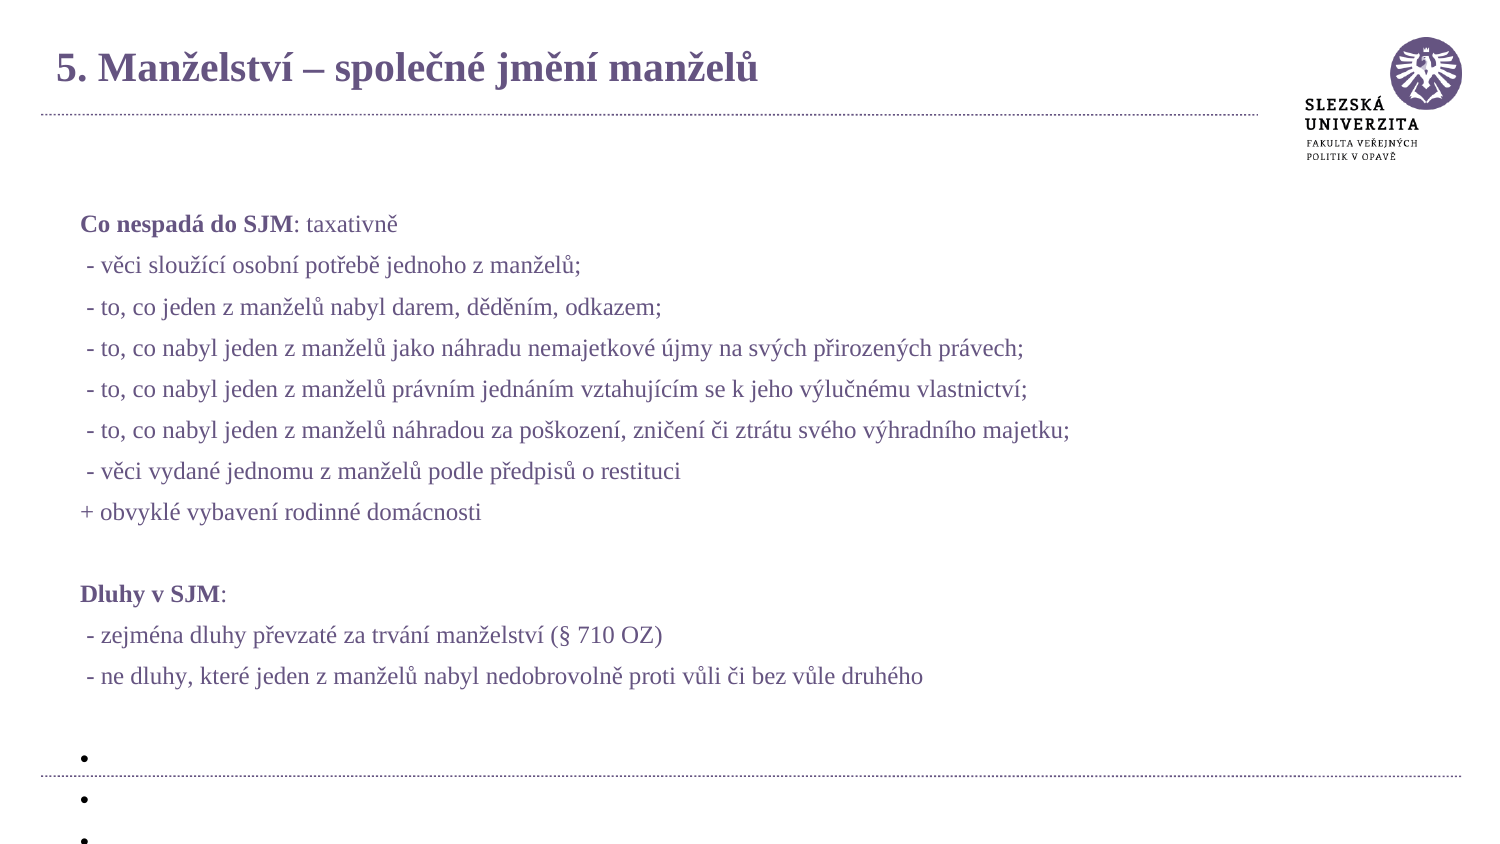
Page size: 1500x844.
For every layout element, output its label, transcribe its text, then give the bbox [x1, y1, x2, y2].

text_box Co nespadá do SJM: taxativně - věci sloužící osobní potřebě jednoho z manželů; - to, co jeden z manželů nabyl darem, děděním, odkazem; - to, co nabyl jeden z manželů jako náhradu nemajetkové újmy na svých přirozených právech; - to, co nabyl jeden z manželů právním jednáním vztahujícím se k jeho výlučnému vlastnictví; - to, co nabyl jeden z manželů náhradou za poškození, zničení či ztrátu svého výhradního majetku; - věci vydané jednomu z manželů podle předpisů o restituci + obvyklé vybavení rodinné domácnosti Dluhy v SJM: - zejména dluhy převzaté za trvání manželství (§ 710 OZ) - ne dluhy, které jeden z manželů nabyl nedobrovolně proti vůli či bez vůle druhého [64, 161, 1385, 784]
title 5. Manželství – společné jmění manželů [41, 32, 1220, 116]
